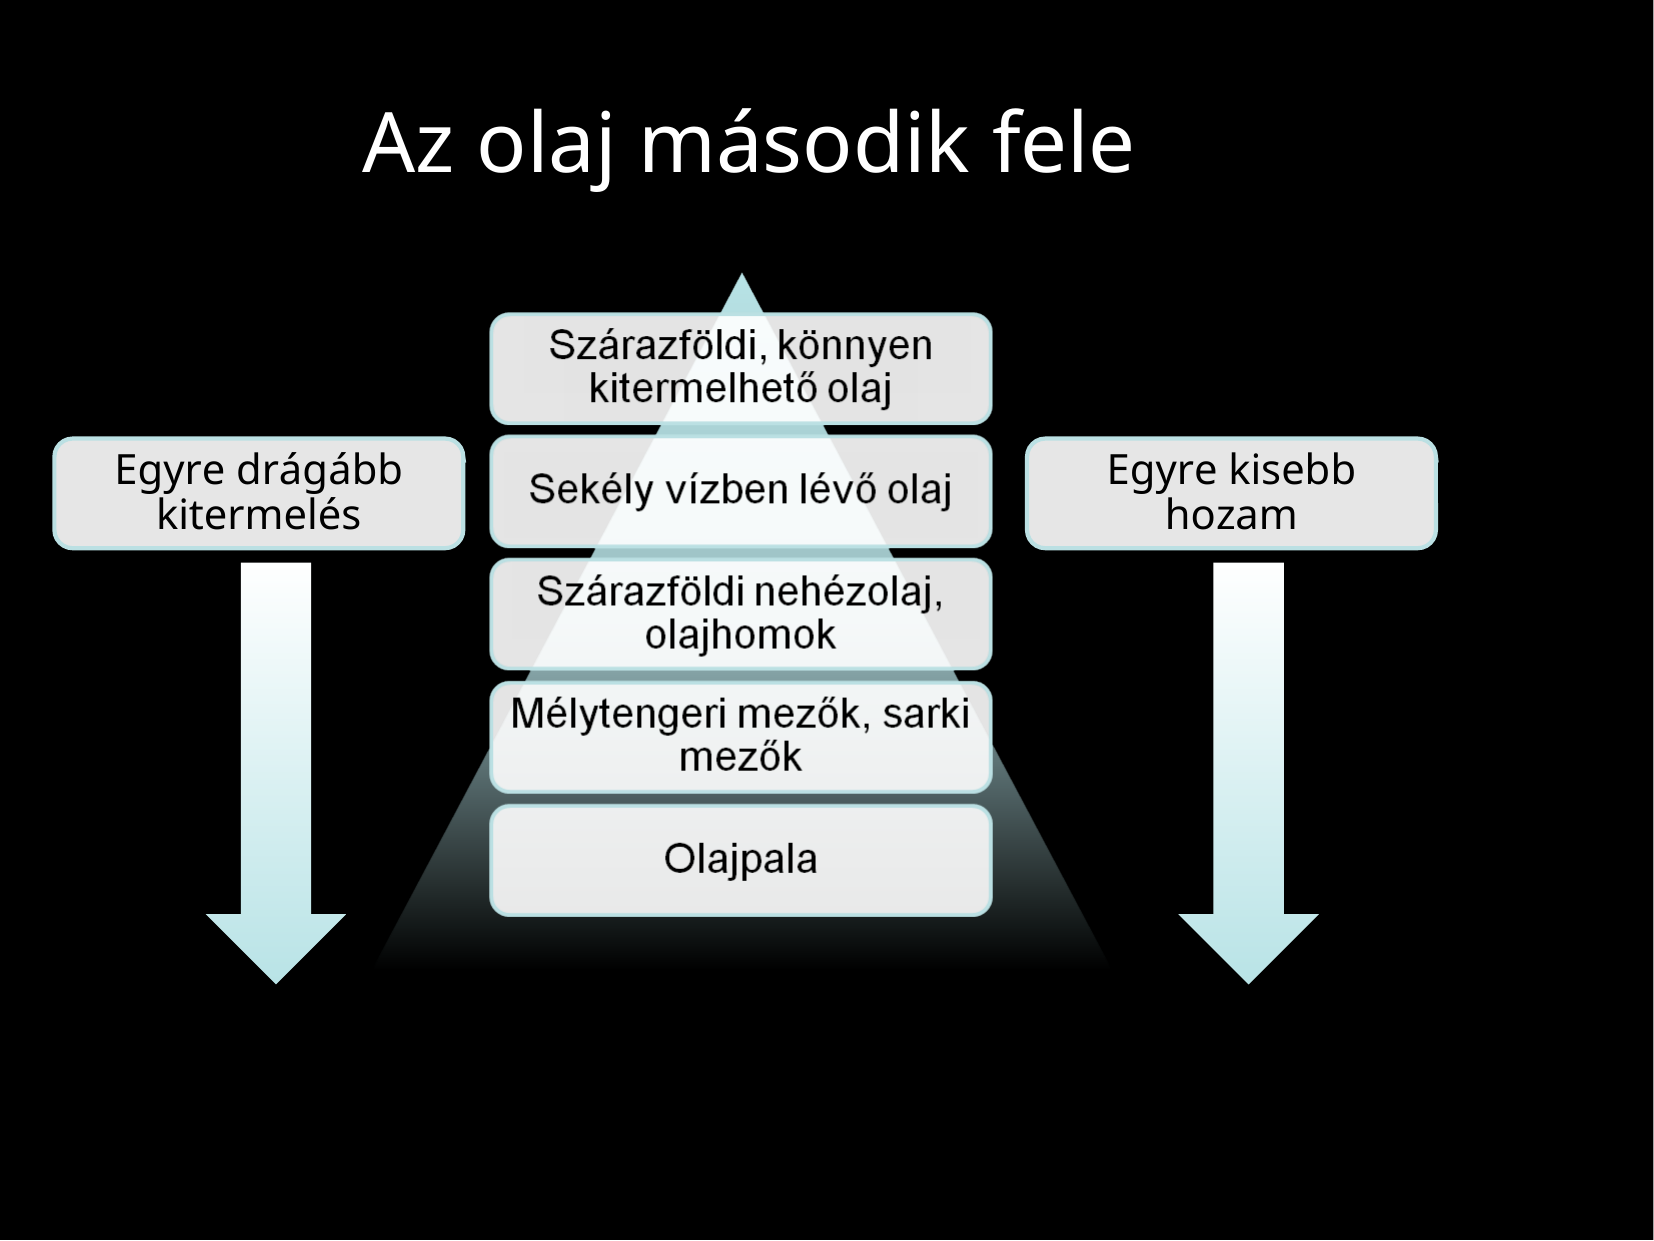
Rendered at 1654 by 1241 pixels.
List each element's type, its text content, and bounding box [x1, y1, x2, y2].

text_box [205, 562, 347, 985]
text_box [459, 445, 464, 542]
text_box [1033, 438, 1430, 443]
text_box [1032, 543, 1431, 549]
text_box [59, 543, 458, 549]
text_box [1027, 445, 1031, 542]
text_box [1178, 562, 1319, 985]
text_box Az olaj második fele [75, 45, 1426, 233]
text_box [54, 446, 58, 541]
text_box Egyre drágább kitermelés [58, 443, 459, 543]
text_box Egyre kisebb hozam [1031, 443, 1432, 543]
text_box [1432, 445, 1436, 541]
picture [265, 236, 1272, 1007]
text_box [60, 438, 457, 443]
